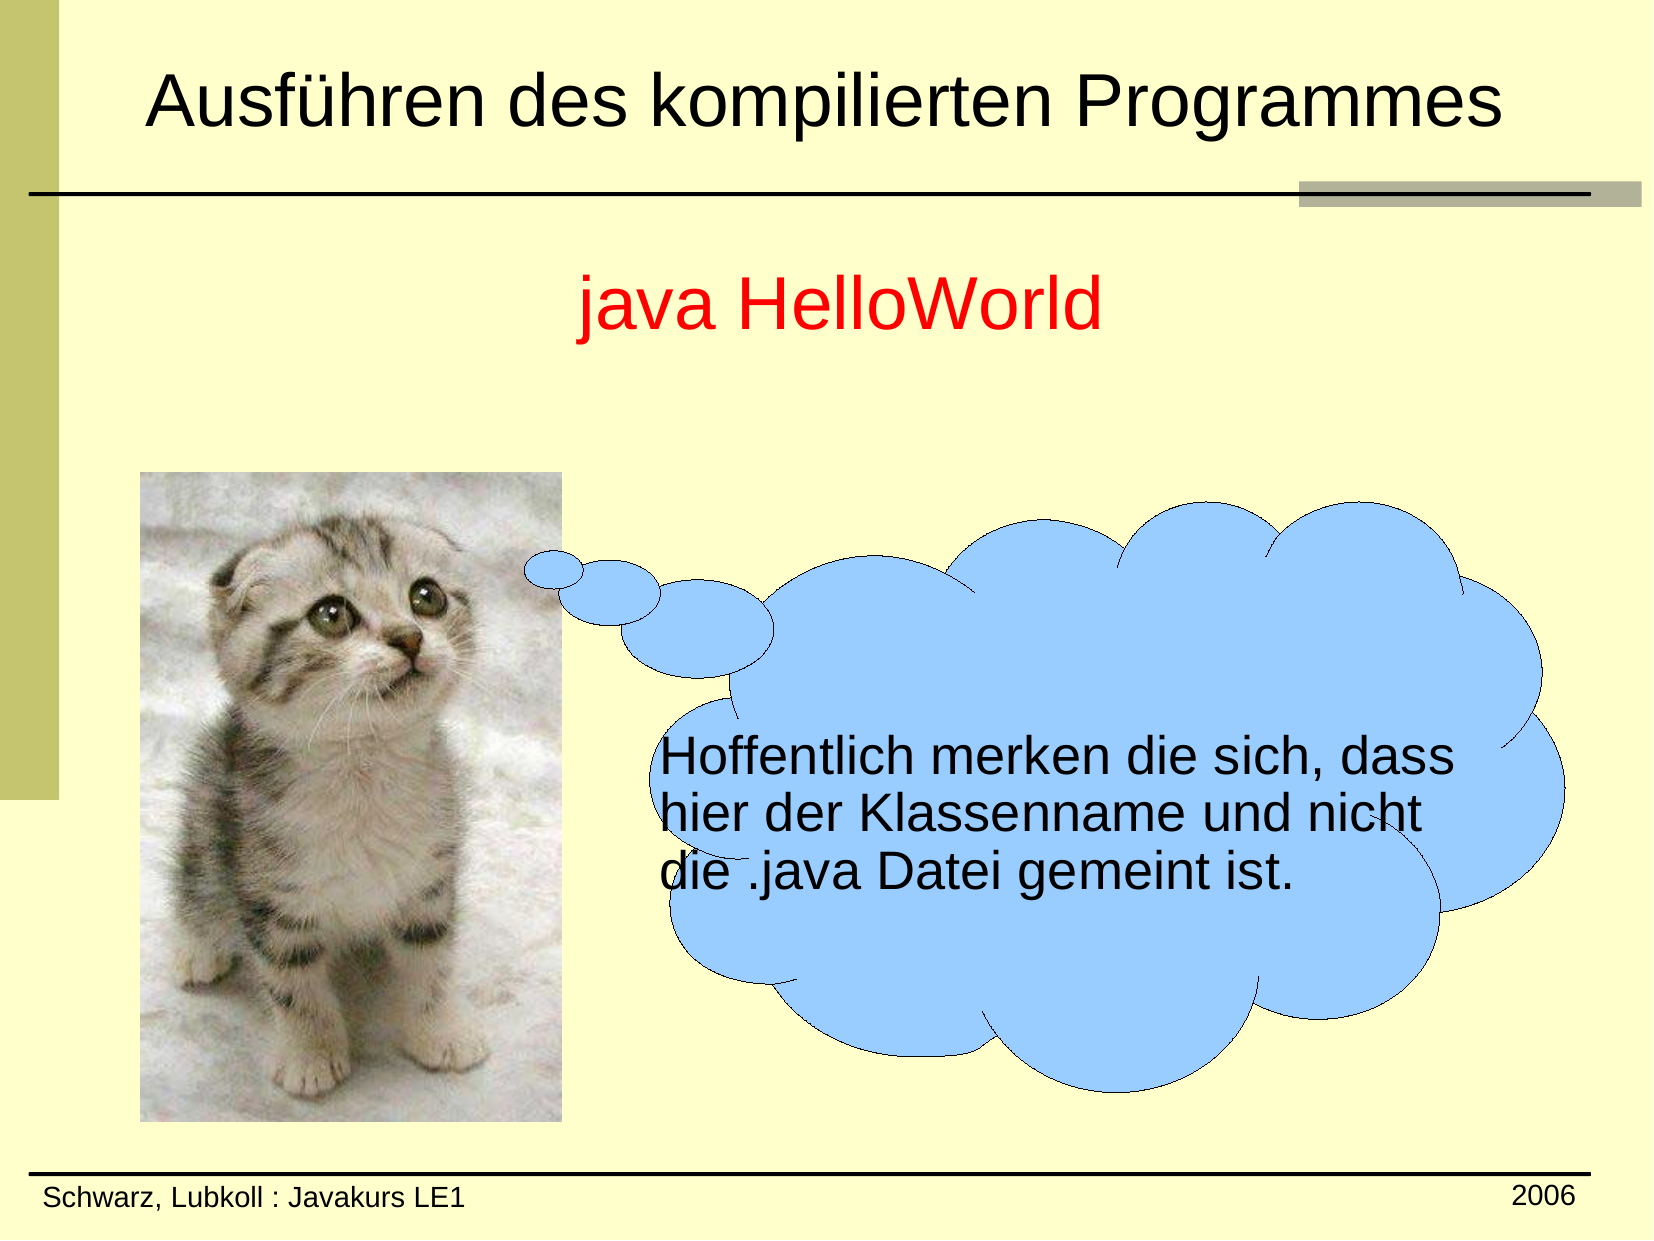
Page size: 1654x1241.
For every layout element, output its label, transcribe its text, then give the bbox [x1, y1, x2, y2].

picture [140, 472, 562, 1123]
title Ausführen des kompilierten Programmes [119, 19, 1532, 188]
list java HelloWorld [70, 265, 1595, 384]
text_box Hoffentlich merken die sich, dass hier der Klassenname und nicht die .java Datei gemeint ist. [524, 501, 1566, 1093]
